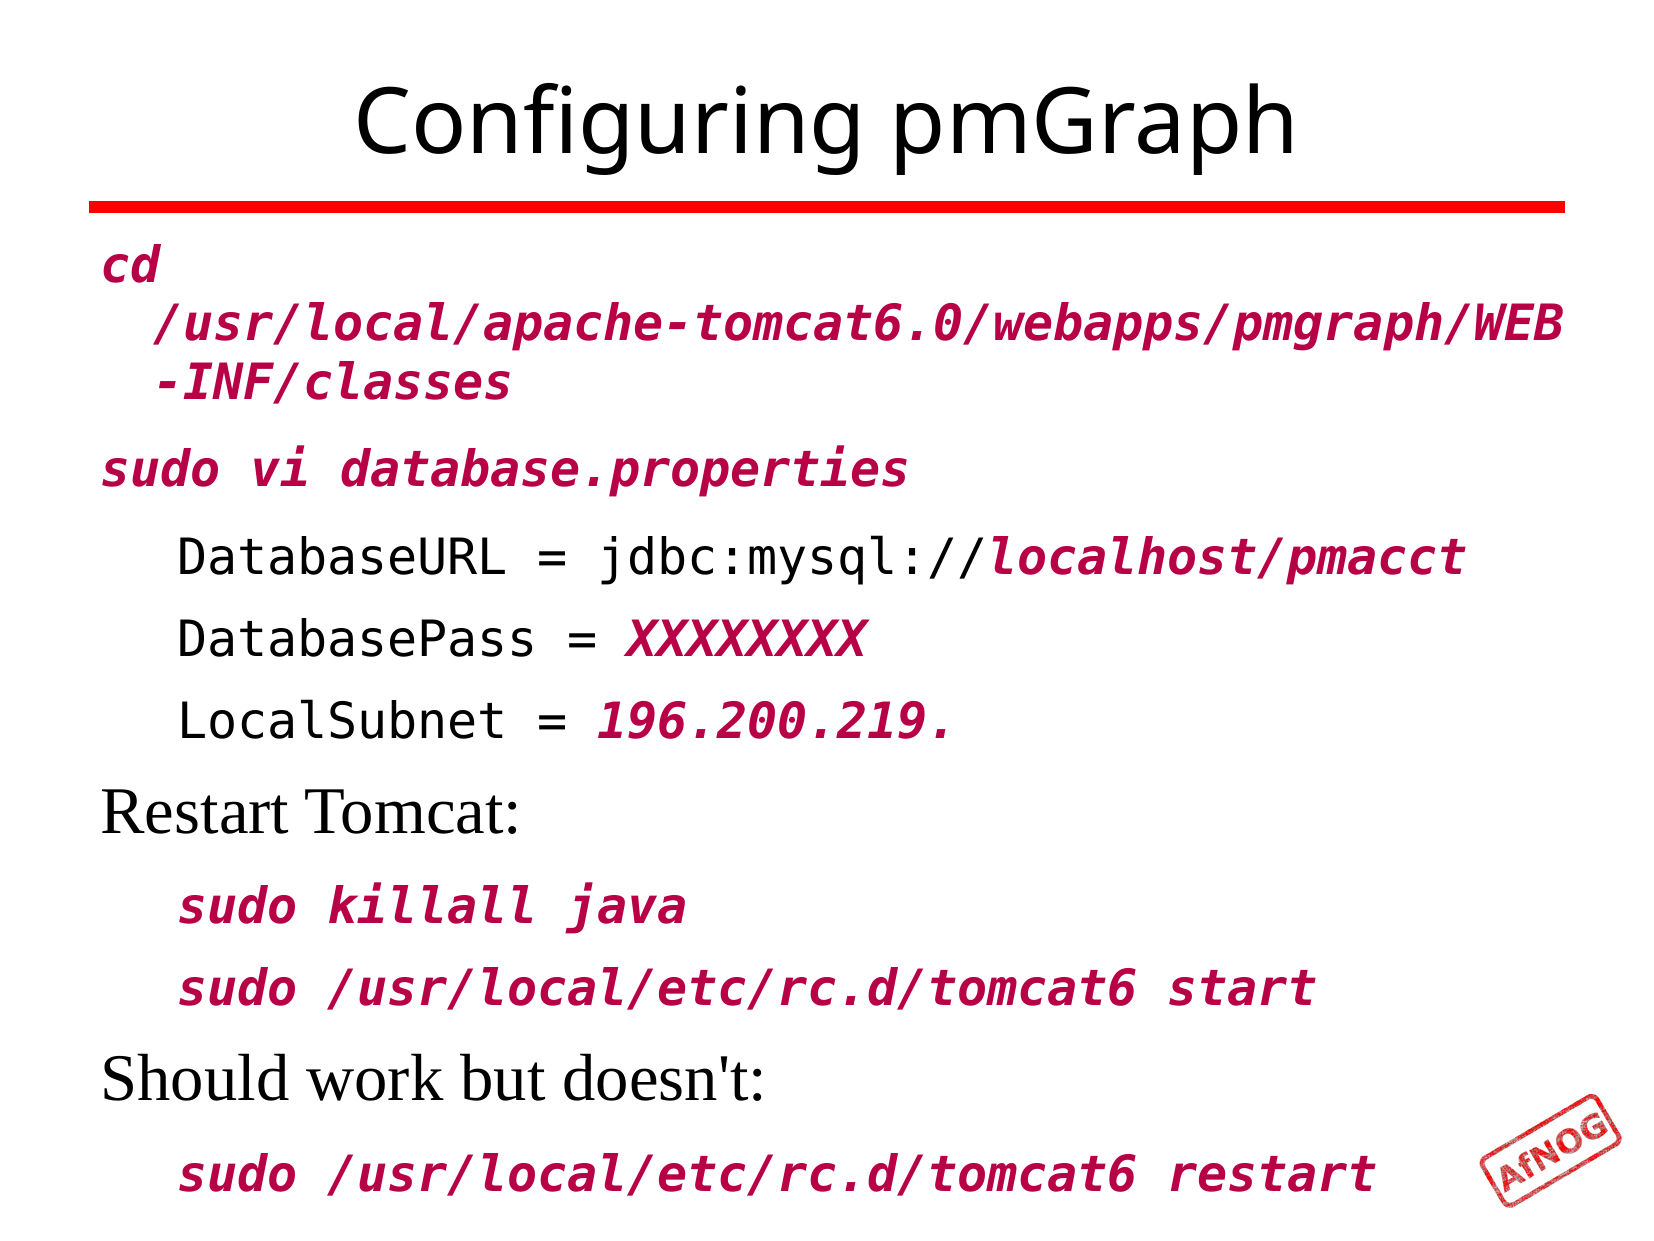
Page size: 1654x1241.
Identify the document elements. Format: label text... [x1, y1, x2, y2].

list cd /usr/local/apache-tomcat6.0/webapps/pmgraph/WEB-INF/classes sudo vi database.properties DatabaseURL = jdbc:mysql://localhost/pmacct DatabasePass = XXXXXXXX LocalSubnet = 196.200.219. Restart Tomcat: sudo killall java sudo /usr/local/etc/rc.d/tomcat6 start Should work but doesn't: sudo /usr/local/etc/rc.d/tomcat6 restart [82, 236, 1571, 1145]
title Configuring pmGraph [88, 29, 1565, 207]
picture [1476, 1090, 1625, 1211]
